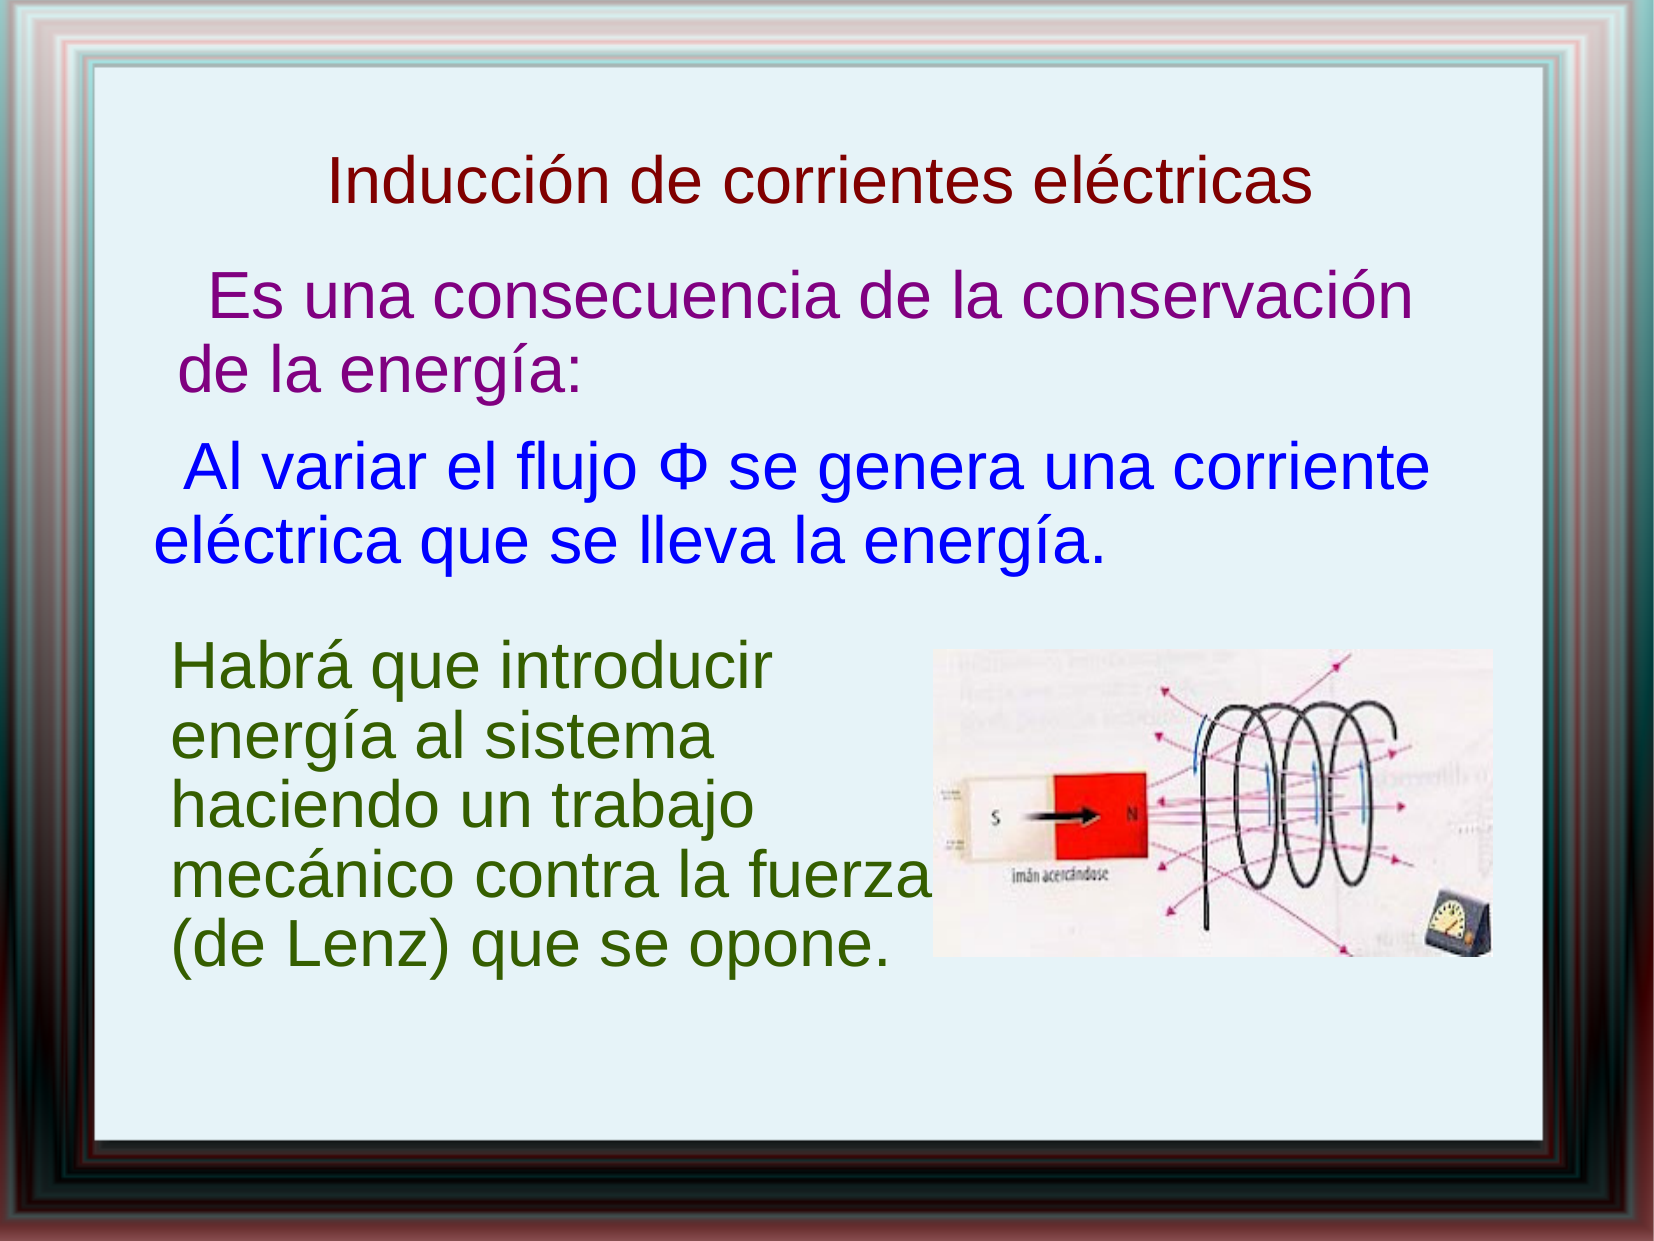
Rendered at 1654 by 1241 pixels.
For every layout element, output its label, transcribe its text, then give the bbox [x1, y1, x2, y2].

text_box Habrá que introducir energía al sistema haciendo un trabajo mecánico contra la fuerza (de Lenz) que se opone. [156, 625, 957, 994]
text_box Inducción de corrientes eléctricas [271, 141, 1371, 217]
text_box Es una consecuencia de la conservación de la energía: [177, 236, 1477, 425]
picture [0, 0, 1654, 1241]
text_box Al variar el flujo Φ se genera una corriente eléctrica que se lleva la energía. [153, 425, 1489, 579]
